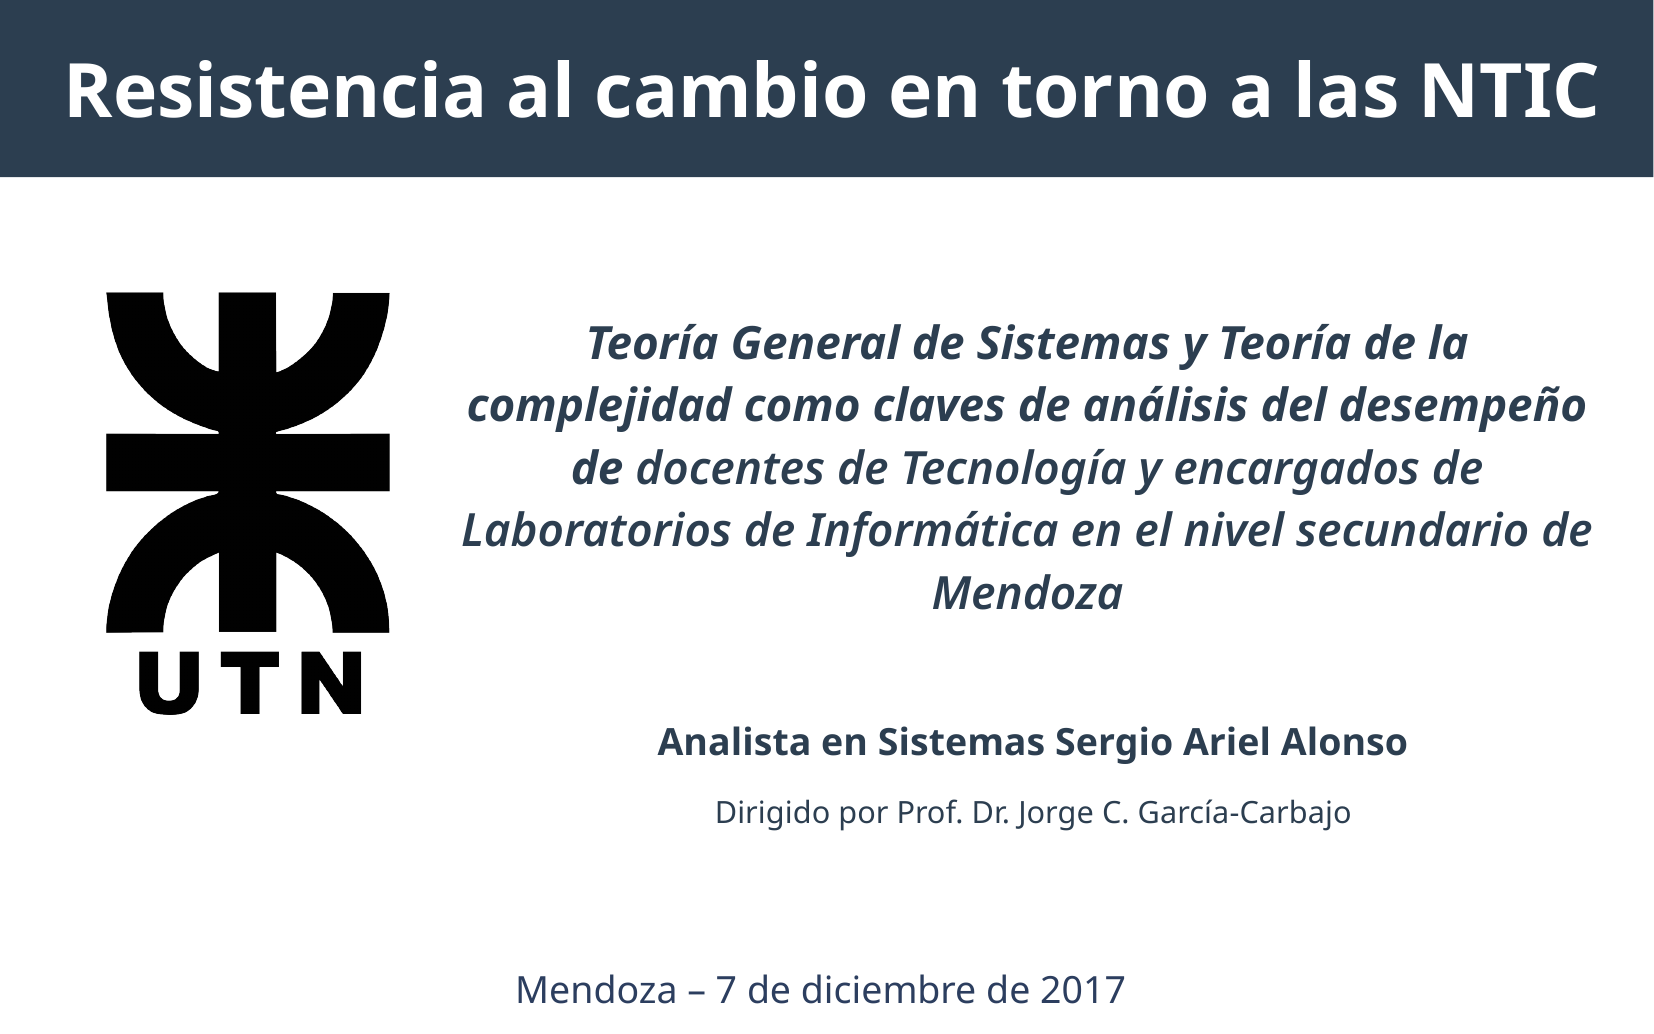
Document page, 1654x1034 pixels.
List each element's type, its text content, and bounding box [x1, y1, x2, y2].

text_box Mendoza – 7 de diciembre de 2017 [188, 956, 1453, 1016]
list Analista en Sistemas Sergio Ariel Alonso Dirigido por Prof. Dr. Jorge C. García-Carbajo [472, 715, 1595, 833]
text_box Resistencia al cambio en torno a las NTIC [35, 0, 1630, 189]
list Teoría General de Sistemas y Teoría de la complejidad como claves de análisis del desempeño de docentes de Tecnología y encargados de Laboratorios de Informática en el nivel secundario de Mendoza [460, 271, 1595, 662]
picture [106, 292, 390, 715]
